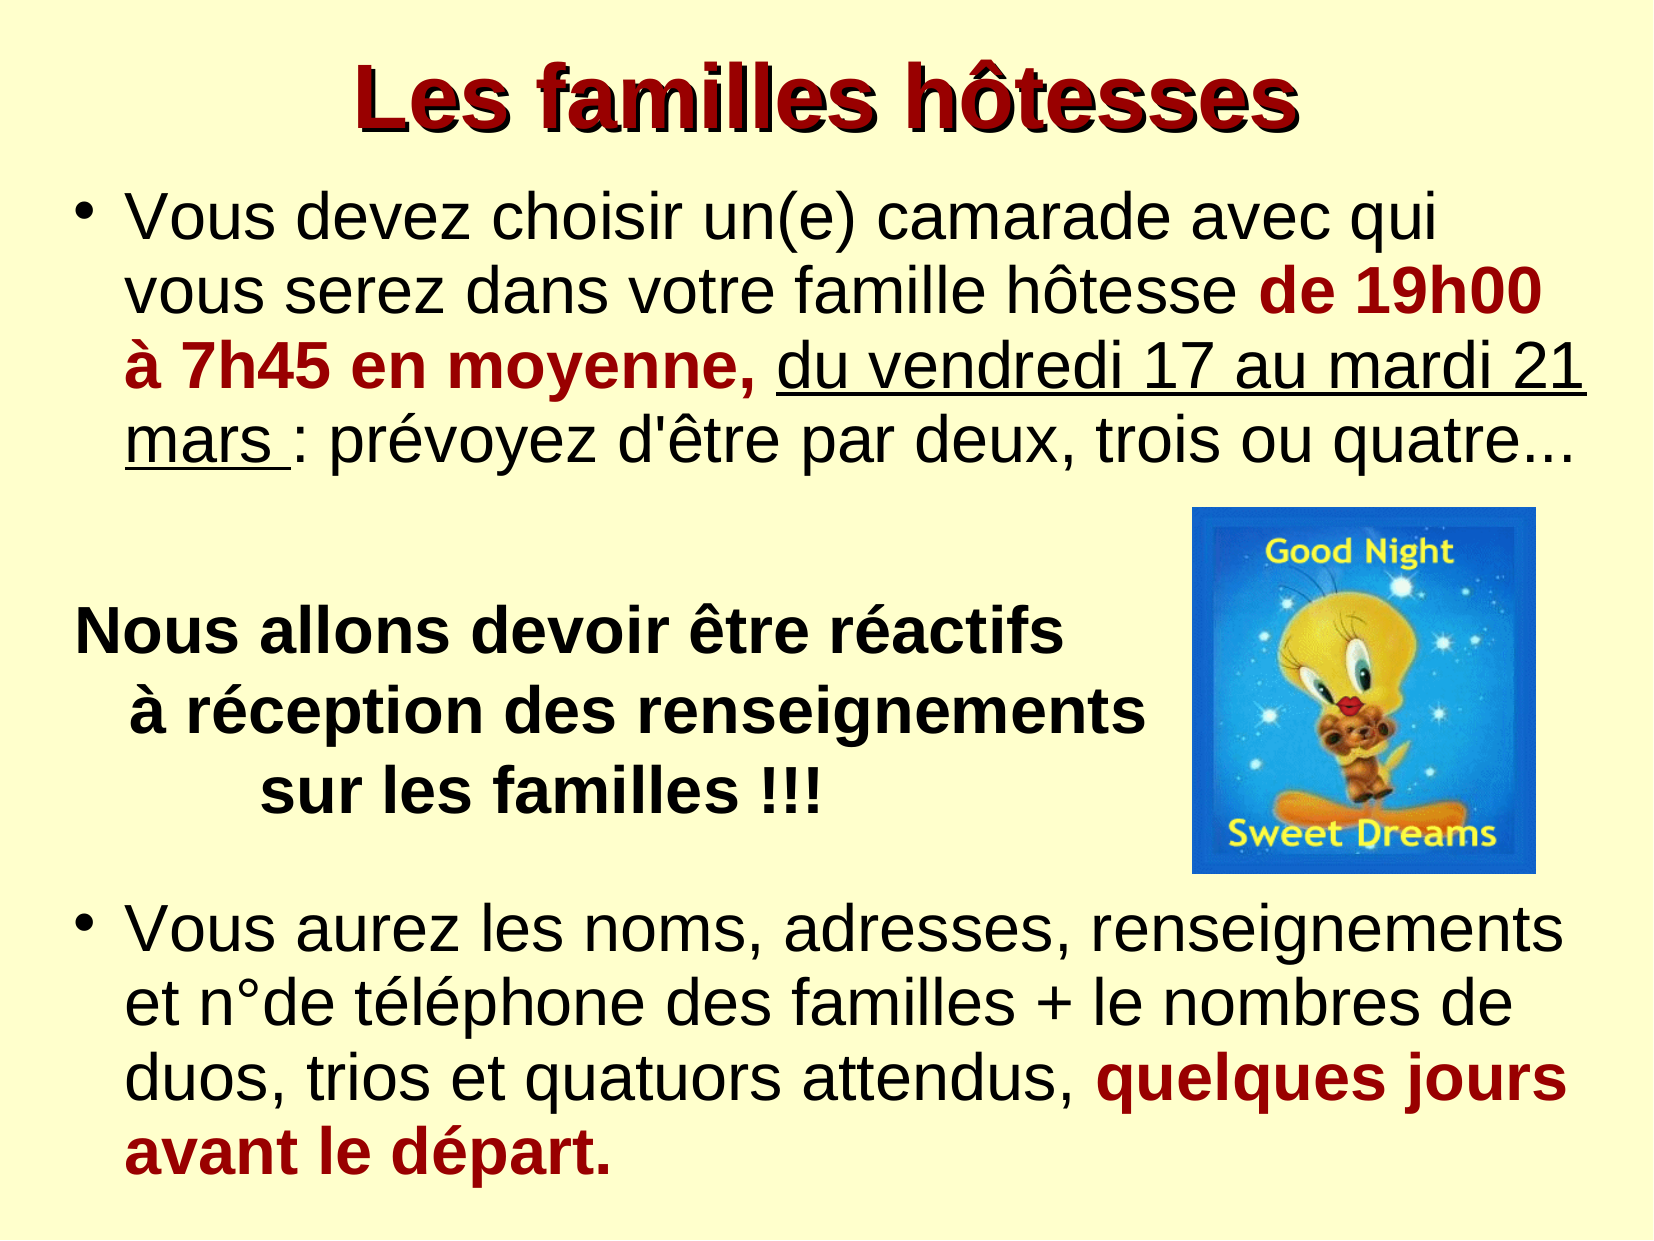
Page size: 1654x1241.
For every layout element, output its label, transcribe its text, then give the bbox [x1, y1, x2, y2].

list Vous devez choisir un(e) camarade avec qui vous serez dans votre famille hôtesse de 19h00 à 7h45 en moyenne, du vendredi 17 au mardi 21 mars : prévoyez d'être par deux, trois ou quatre... Nous allons devoir être réactifs à réception des renseignements sur les familles !!! Vous aurez les noms, adresses, renseignements et n°de téléphone des familles + le nombres de duos, trios et quatuors attendus, quelques jours avant le départ. [55, 175, 1592, 1205]
title Les familles hôtesses [82, 11, 1571, 175]
picture [1192, 507, 1536, 875]
